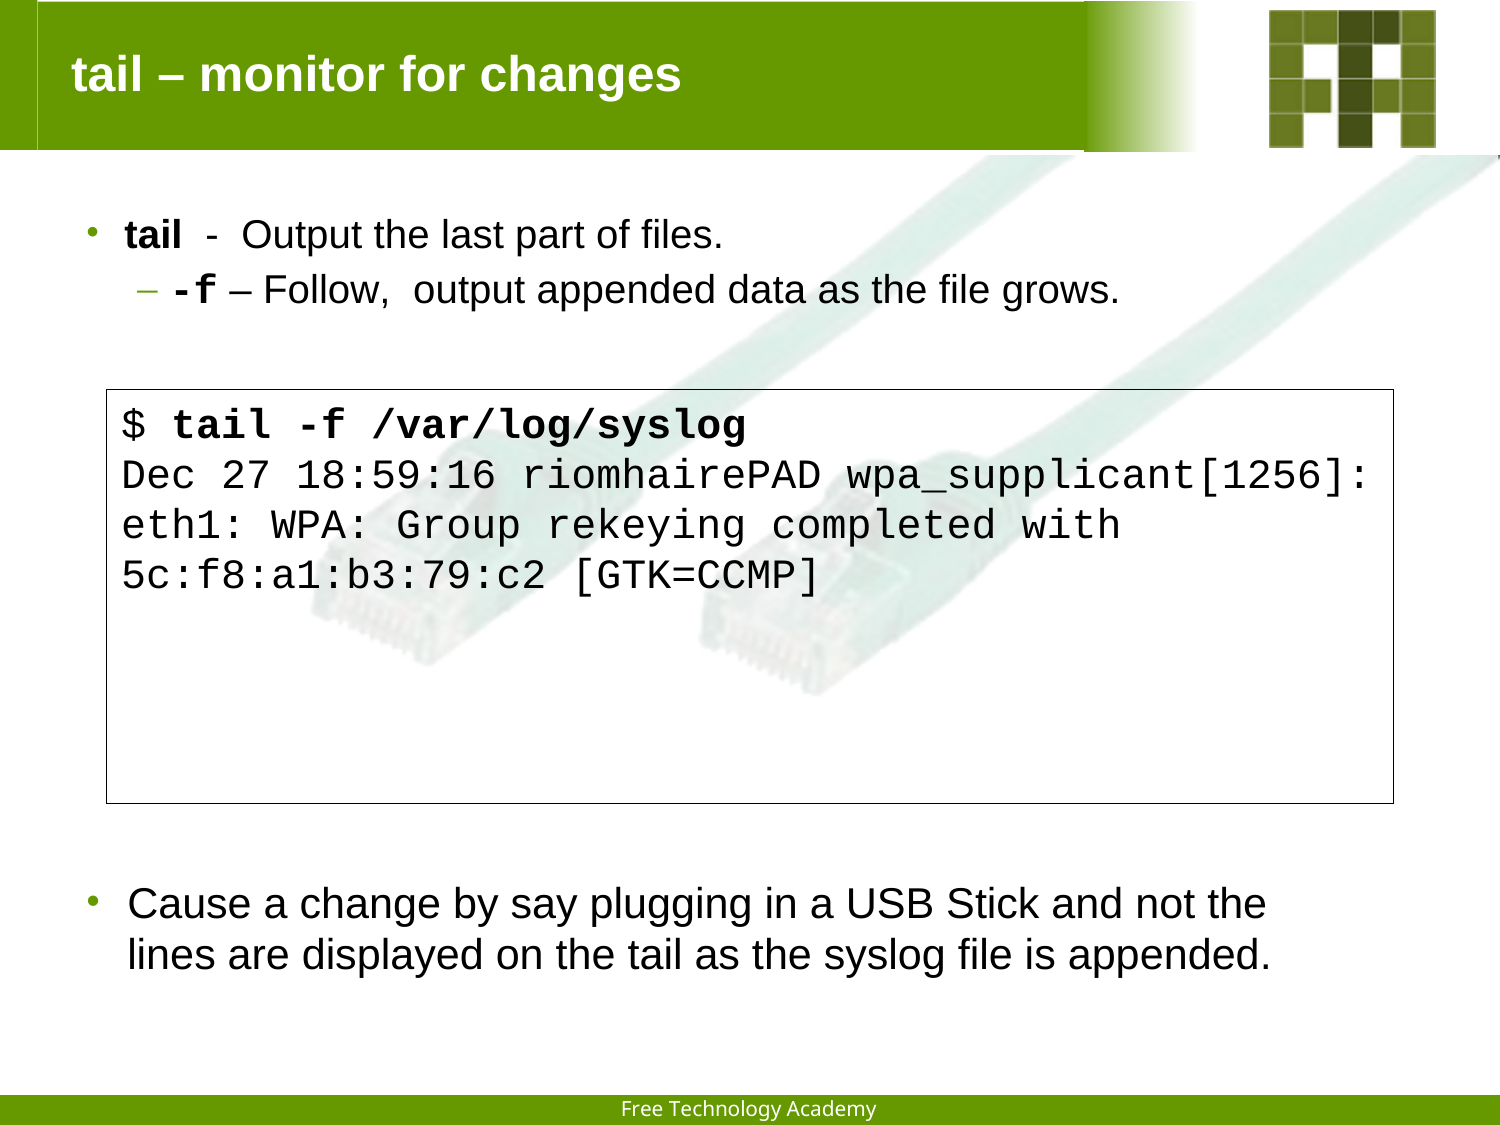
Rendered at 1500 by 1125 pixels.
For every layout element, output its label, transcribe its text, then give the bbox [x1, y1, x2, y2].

picture [1269, 10, 1436, 148]
list tail - Output the last part of files. -f – Follow, output appended data as the file grows. [70, 200, 1382, 322]
list Cause a change by say plugging in a USB Stick and not the lines are displayed on the tail as the syslog file is appended. [70, 867, 1382, 989]
text_box $ tail -f /var/log/syslog Dec 27 18:59:16 riomhairePAD wpa_supplicant[1256]: eth1: WPA: Group rekeying completed with 5c:f8:a1:b3:79:c2 [GTK=CCMP] [106, 389, 1394, 804]
title tail – monitor for changes [56, 1, 1107, 152]
